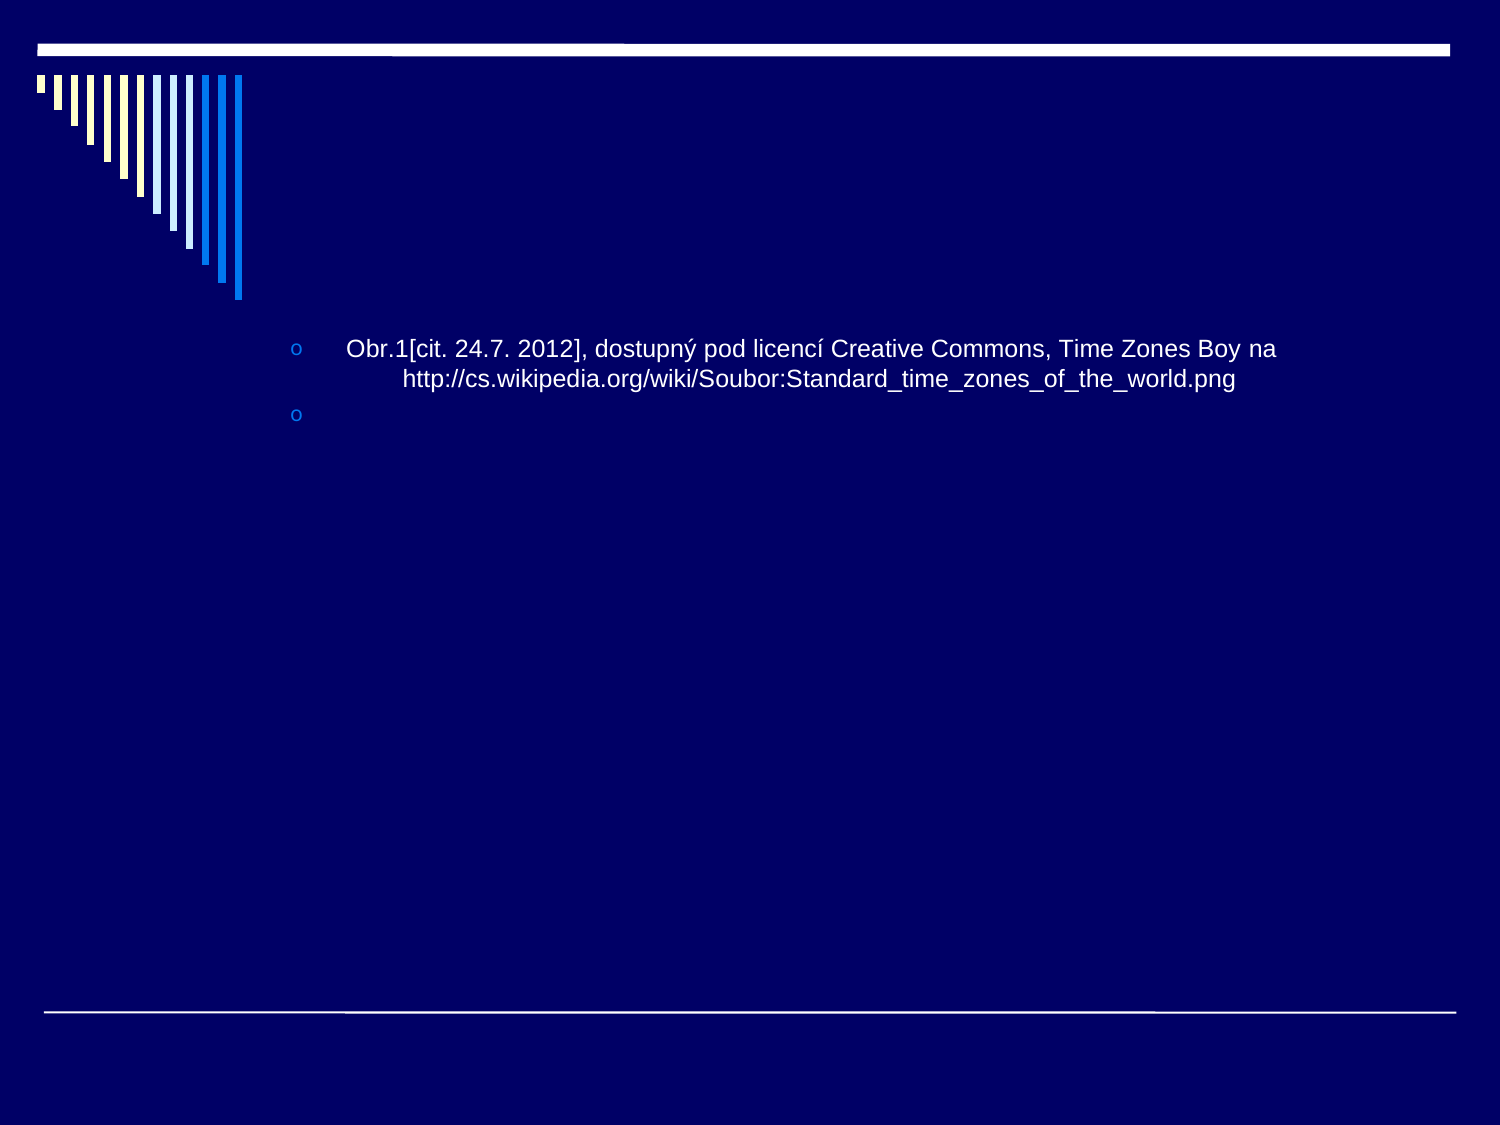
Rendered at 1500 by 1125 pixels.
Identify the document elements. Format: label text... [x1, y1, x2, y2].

list Obr.1[cit. 24.7. 2012], dostupný pod licencí Creative Commons, Time Zones Boy na http://cs.wikipedia.org/wiki/Soubor:Standard_time_zones_of_the_world.png [275, 324, 1471, 1000]
